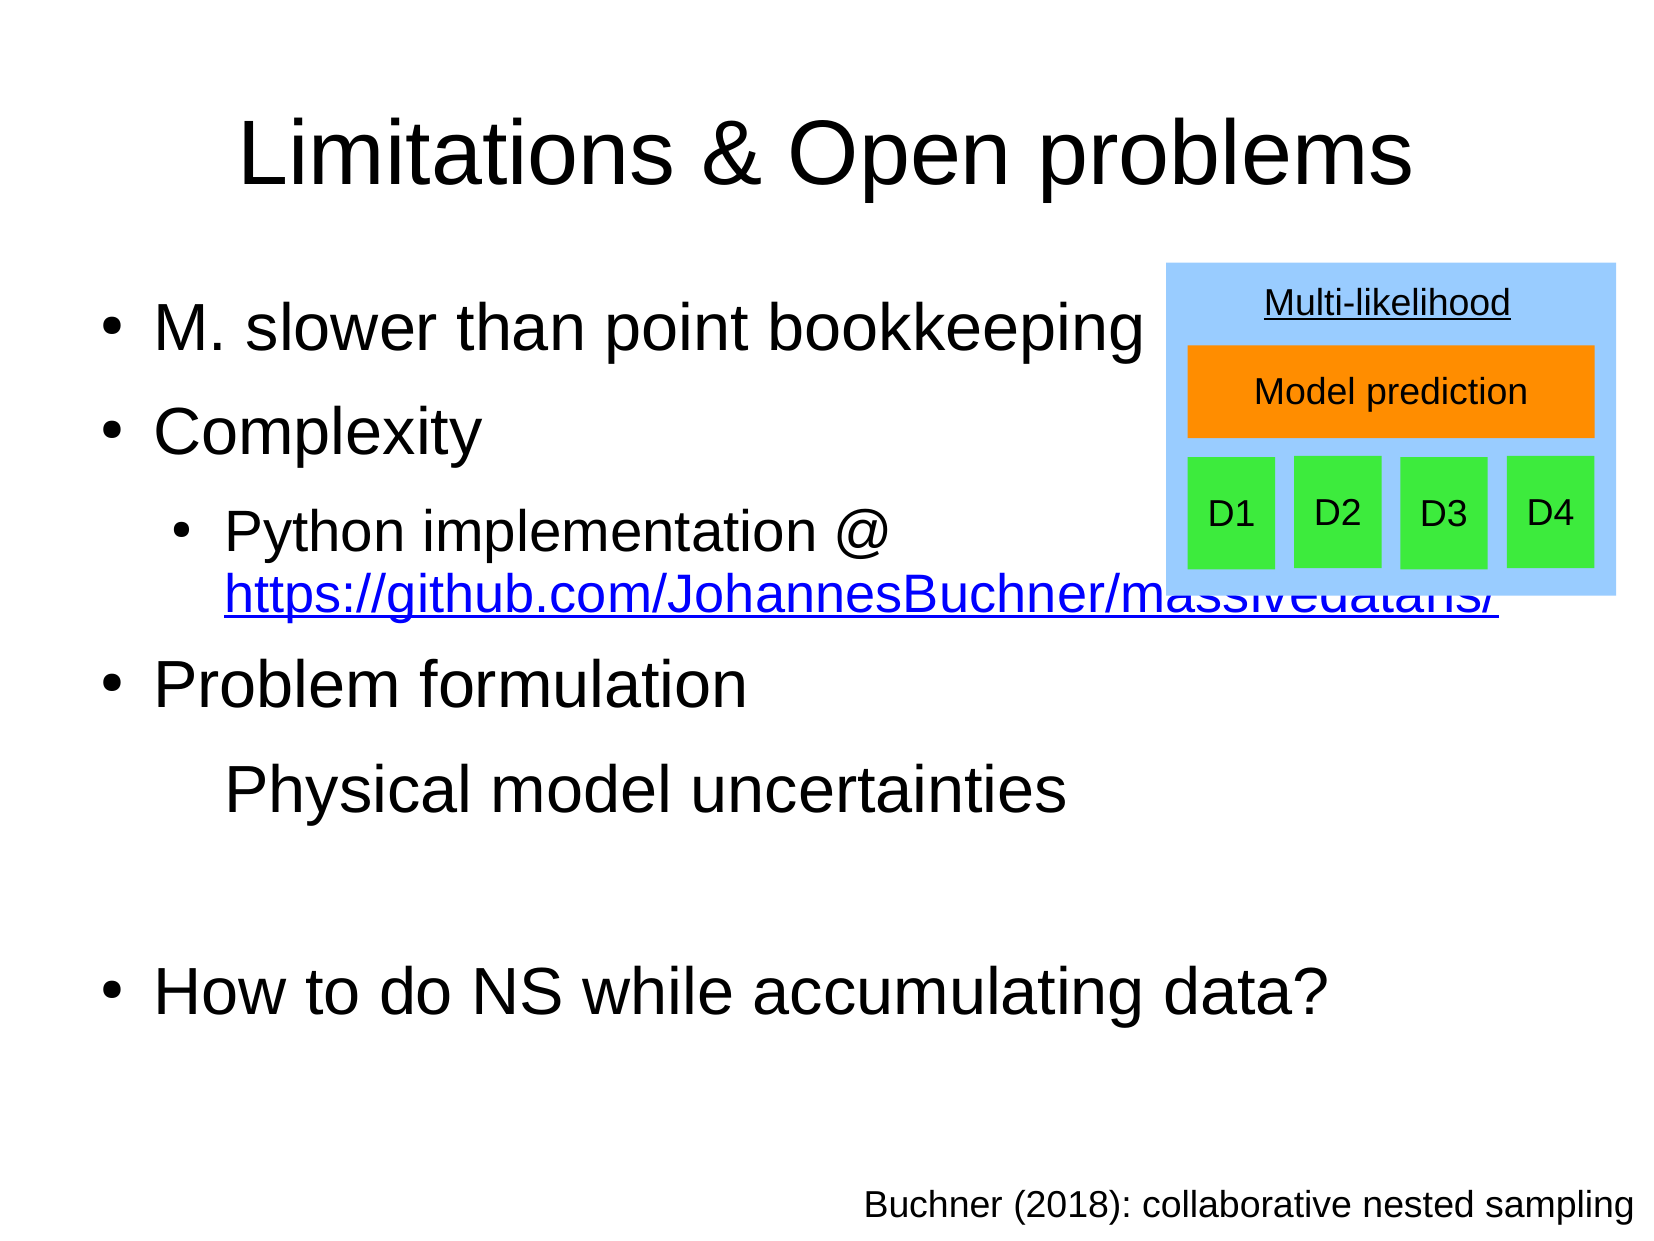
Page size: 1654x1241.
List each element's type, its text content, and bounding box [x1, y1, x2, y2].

text_box Model prediction [1187, 345, 1595, 439]
text_box [1166, 262, 1617, 596]
text_box Buchner (2018): collaborative nested sampling [848, 1176, 1654, 1241]
text_box D3 [1400, 457, 1488, 570]
list M. slower than point bookkeeping Complexity Python implementation @ https://github.com/JohannesBuchner/massivedatans/ Problem formulation Physical model uncertainties How to do NS while accumulating data? [82, 290, 1571, 1035]
text_box D1 [1187, 457, 1276, 570]
text_box D2 [1294, 455, 1382, 569]
title Limitations & Open problems [82, 49, 1571, 257]
text_box D4 [1506, 455, 1595, 569]
text_box Multi-likelihood [1162, 274, 1613, 332]
